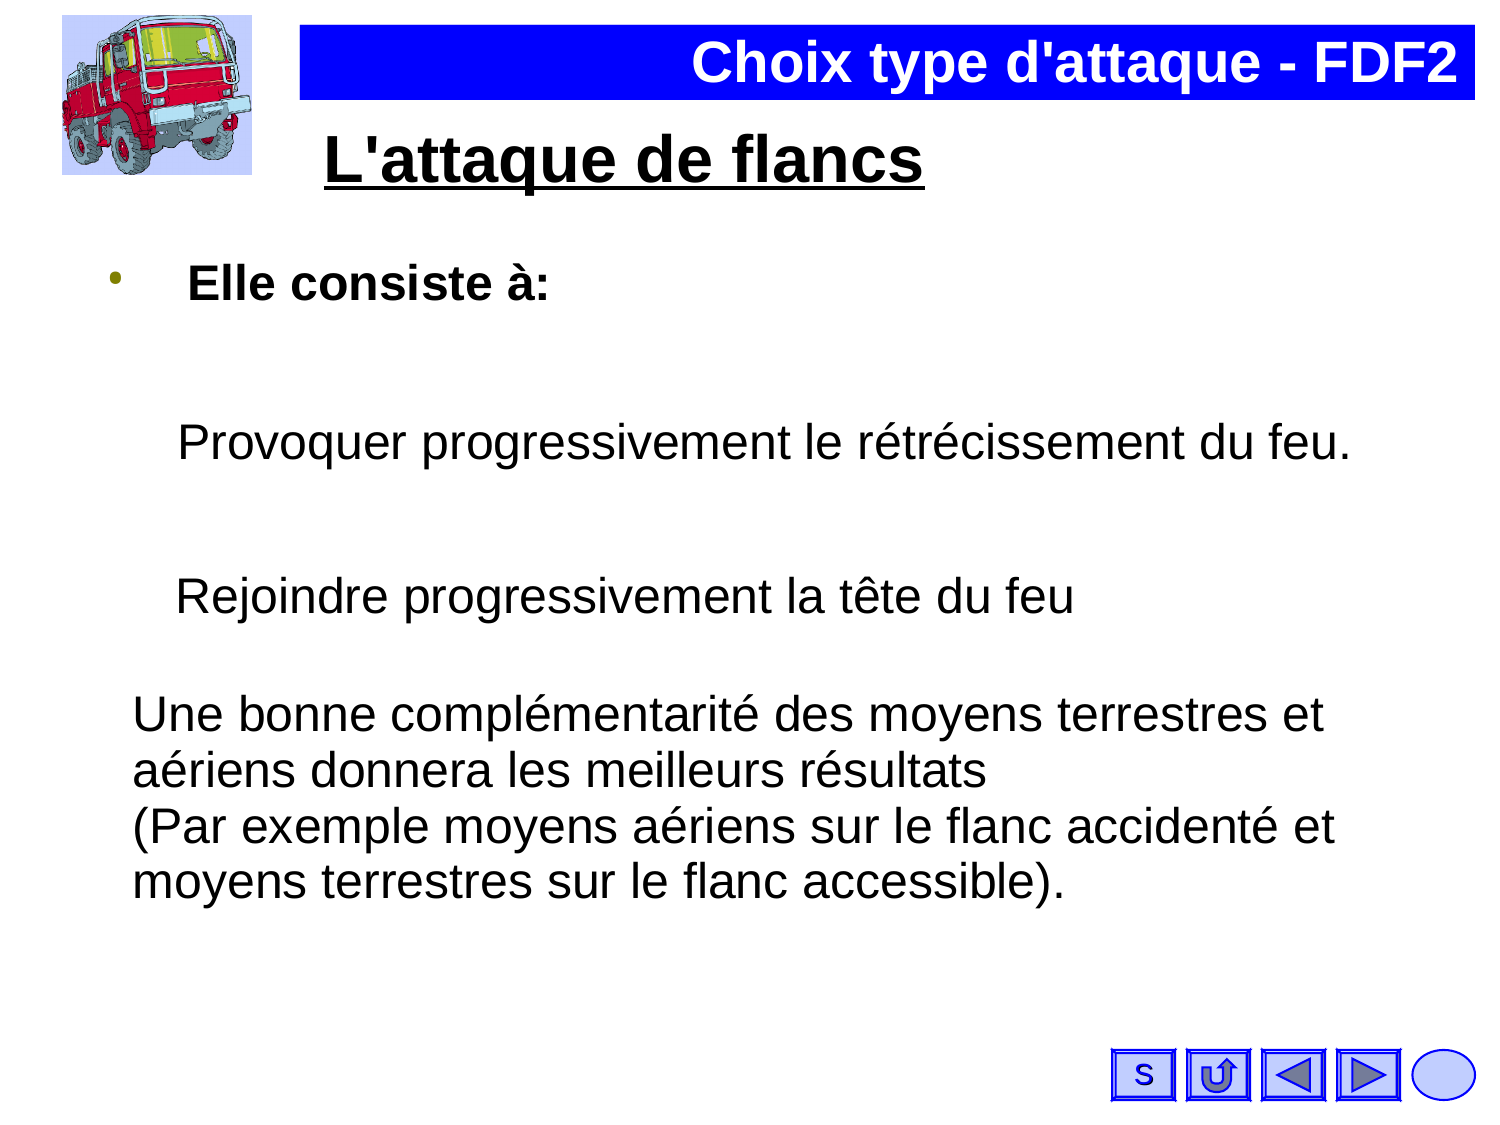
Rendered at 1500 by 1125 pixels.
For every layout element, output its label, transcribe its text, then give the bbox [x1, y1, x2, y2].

text_box Choix type d'attaque - FDF2 [299, 24, 1475, 100]
text_box Elle consiste à: [91, 236, 798, 332]
text_box Une bonne complémentarité des moyens terrestres et aériens donnera les meilleurs résultats (Par exemple moyens aériens sur le flanc accidenté et moyens terrestres sur le flanc accessible). [118, 679, 1359, 974]
text_box Rejoindre progressivement la tête du feu [161, 561, 1092, 632]
text_box L'attaque de flancs [308, 118, 1103, 205]
text_box Provoquer progressivement le rétrécissement du feu. [162, 406, 1500, 534]
text_box [1412, 1049, 1476, 1101]
